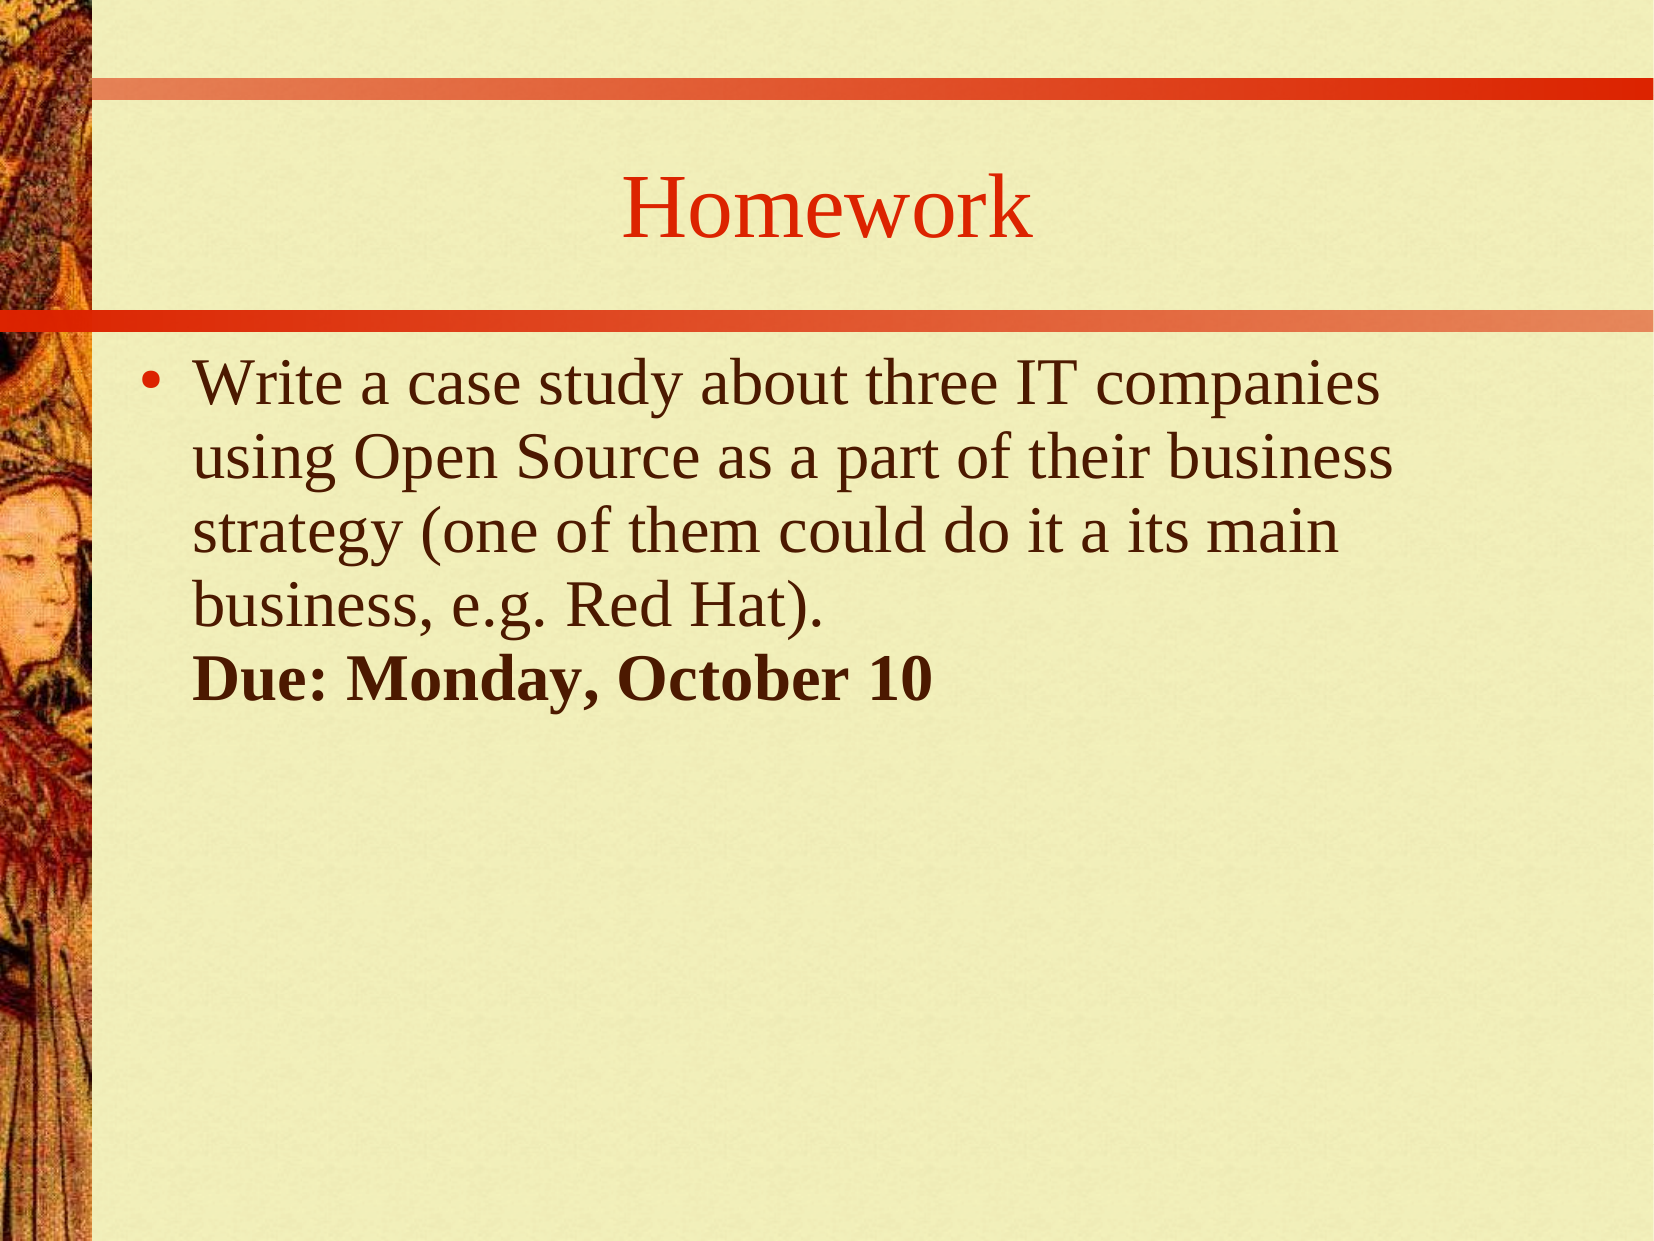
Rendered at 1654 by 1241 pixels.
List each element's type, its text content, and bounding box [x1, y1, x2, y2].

title Homework [121, 110, 1534, 303]
list Write a case study about three IT companies using Open Source as a part of their business strategy (one of them could do it a its main business, e.g. Red Hat). Due: Monday, October 10 [121, 344, 1534, 1112]
picture [0, 0, 1654, 310]
picture [0, 332, 1654, 1241]
